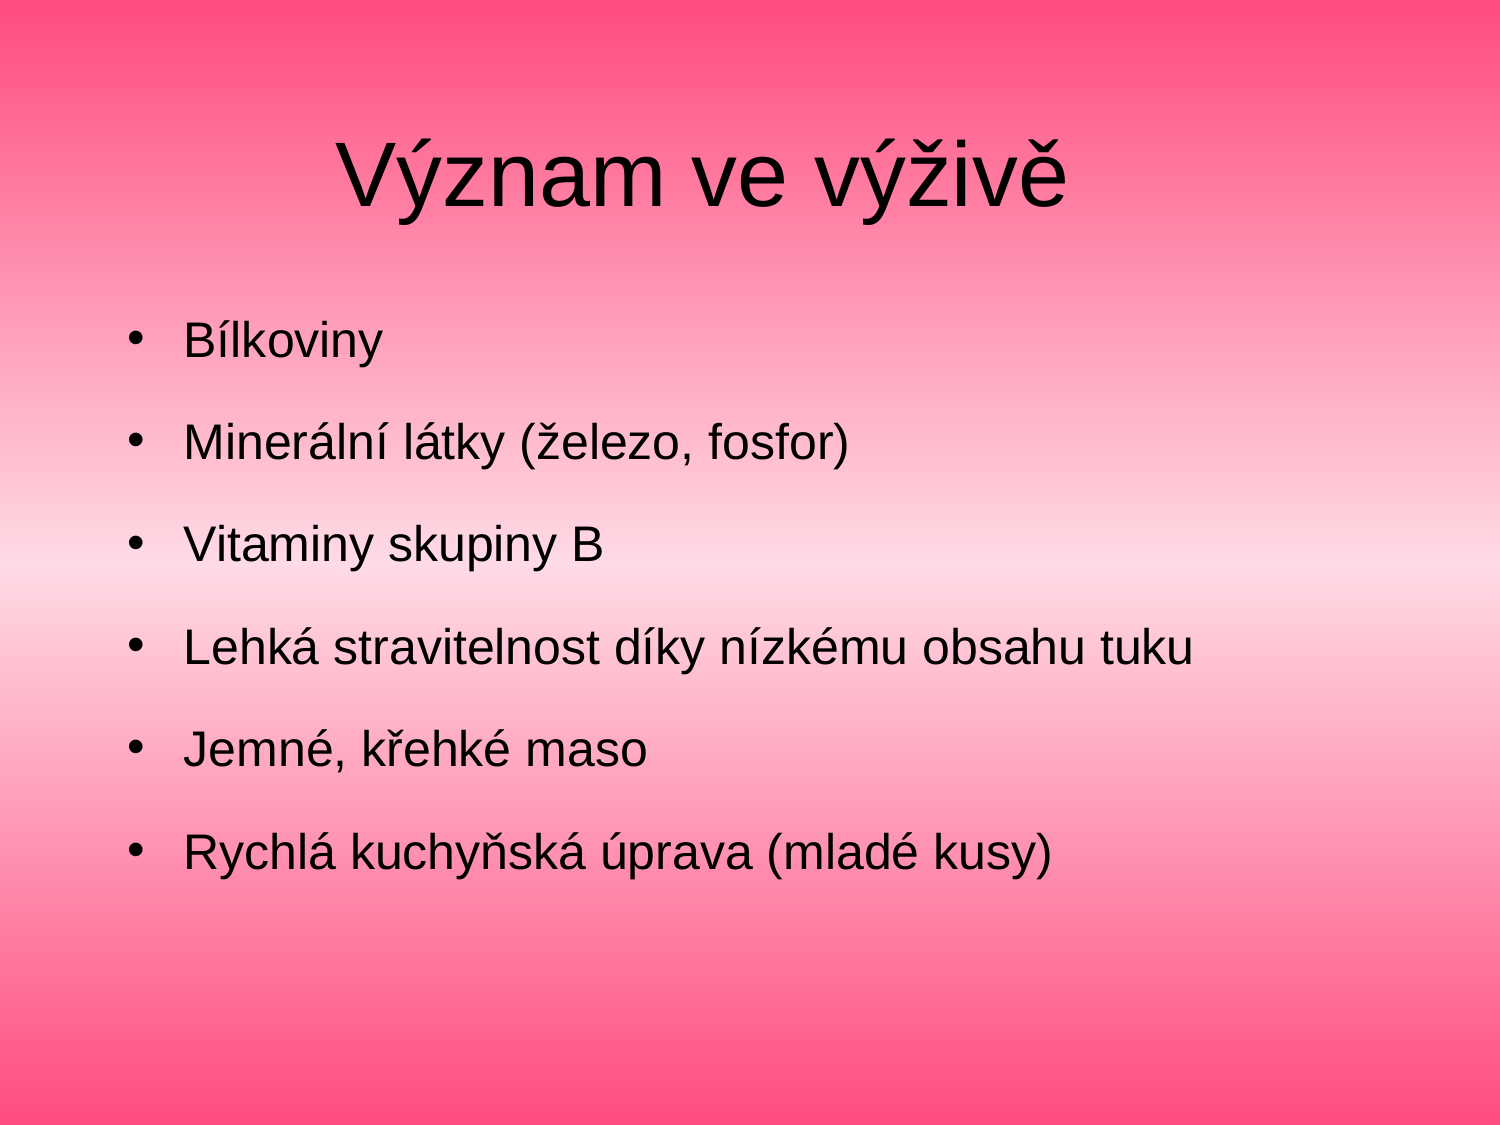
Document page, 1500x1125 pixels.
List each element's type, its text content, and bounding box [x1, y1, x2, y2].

title Význam ve výživě [82, 93, 1325, 247]
list Bílkoviny Minerální látky (železo, fosfor) Vitaminy skupiny B Lehká stravitelnost díky nízkému obsahu tuku Jemné, křehké maso Rychlá kuchyňská úprava (mladé kusy) [112, 269, 1395, 1125]
